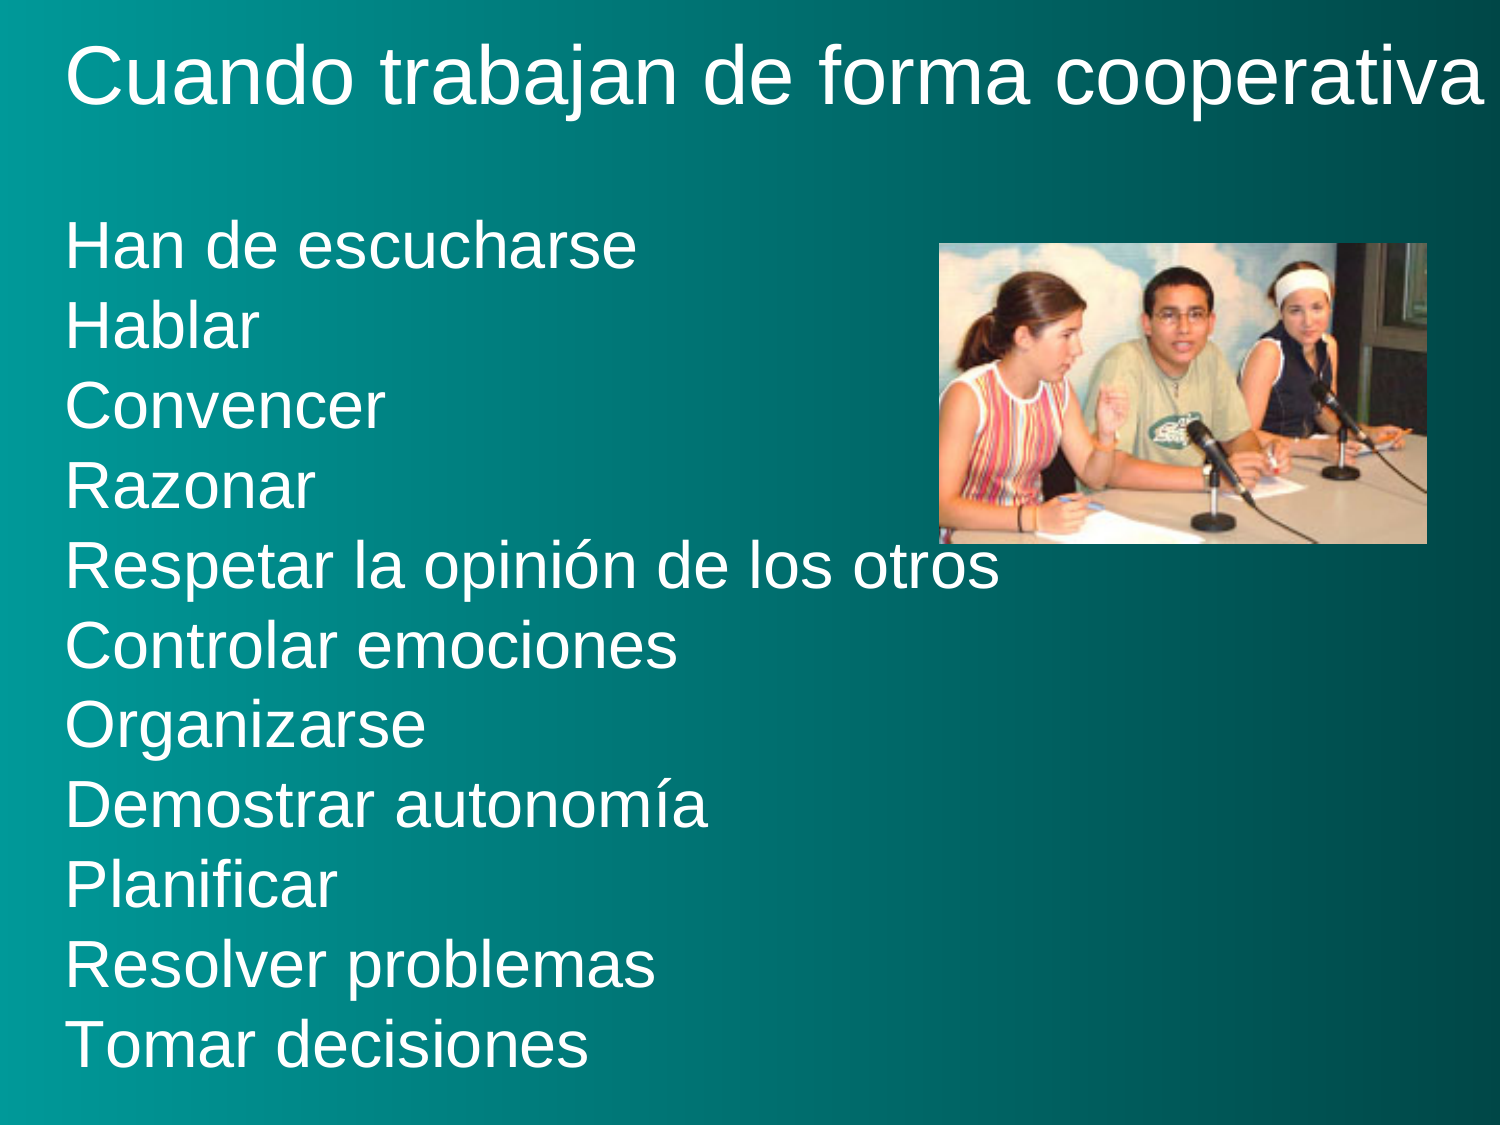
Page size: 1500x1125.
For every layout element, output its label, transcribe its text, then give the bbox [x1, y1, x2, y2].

text_box Cuando trabajan de forma cooperativa Han de escucharse Hablar Convencer Razonar Respetar la opinión de los otros Controlar emociones Organizarse Demostrar autonomía Planificar Resolver problemas Tomar decisiones [50, 0, 1500, 1089]
